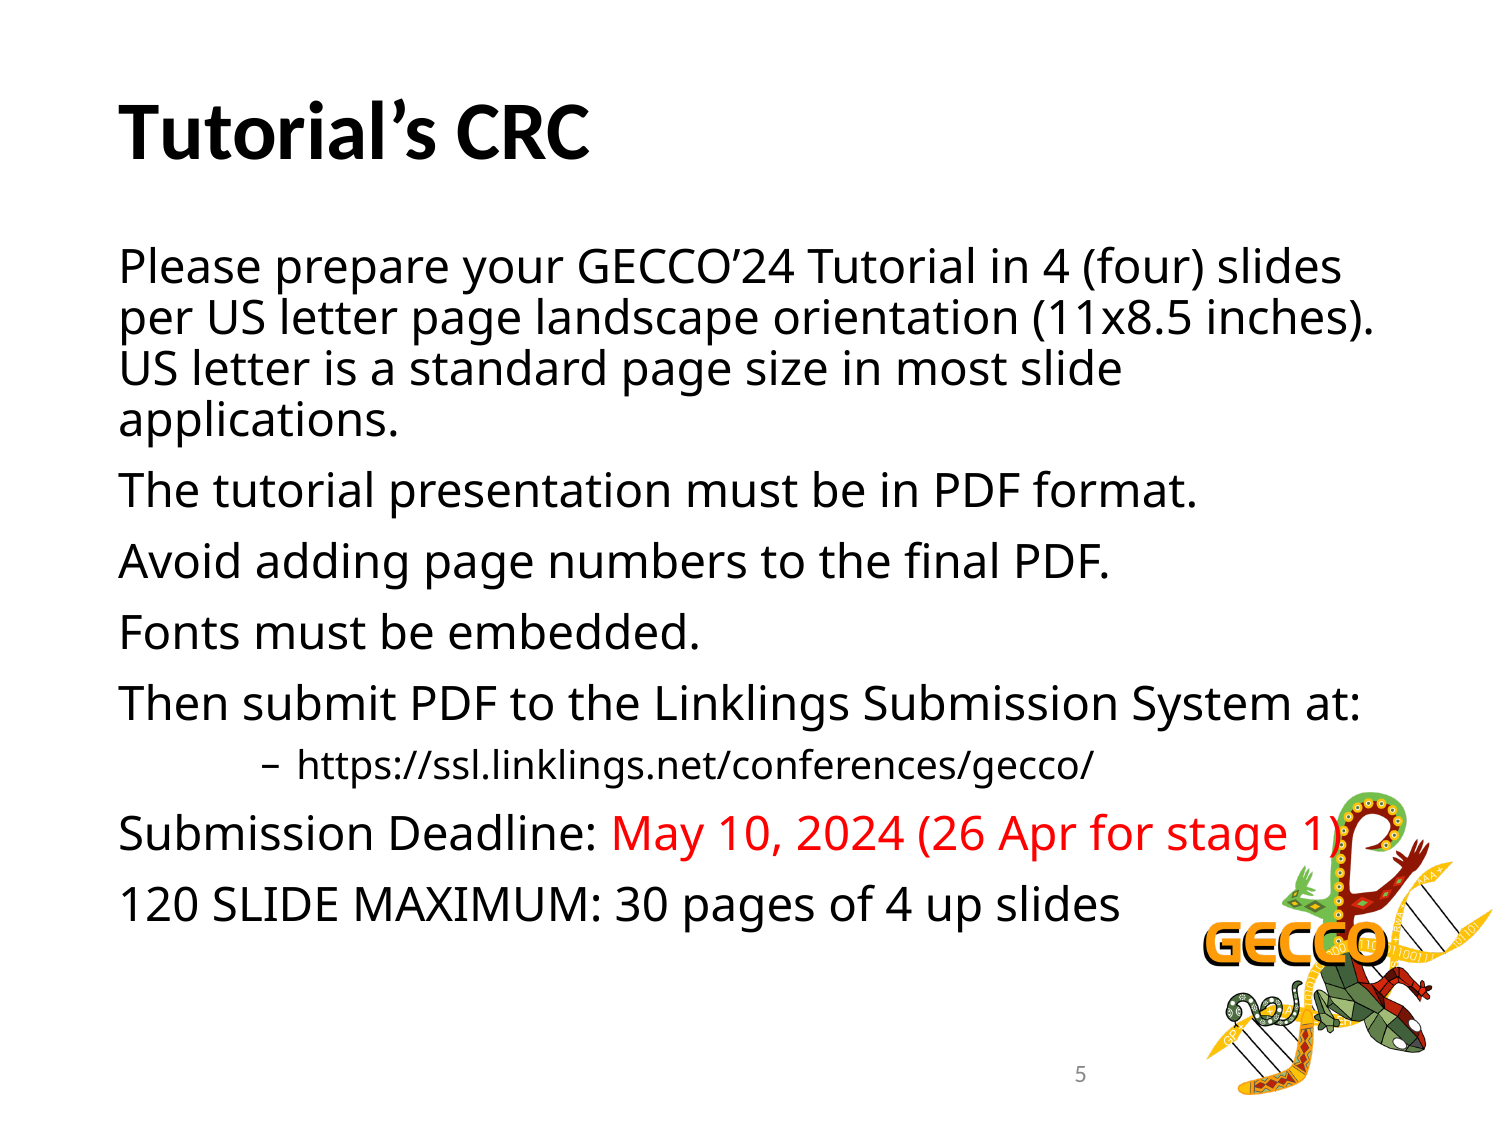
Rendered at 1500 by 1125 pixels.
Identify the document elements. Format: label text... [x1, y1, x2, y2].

list Please prepare your GECCO’24 Tutorial in 4 (four) slides per US letter page landscape orientation (11x8.5 inches). US letter is a standard page size in most slide applications. The tutorial presentation must be in PDF format. Avoid adding page numbers to the final PDF. Fonts must be embedded. Then submit PDF to the Linklings Submission System at: https://ssl.linklings.net/conferences/gecco/ Submission Deadline: May 10, 2024 (26 Apr for stage 1) 120 SLIDE MAXIMUM: 30 pages of 4 up slides [103, 234, 1397, 1014]
title Tutorial’s CRC [103, 59, 1397, 207]
text_box <number> [1059, 1042, 1397, 1103]
picture [1195, 782, 1500, 1103]
